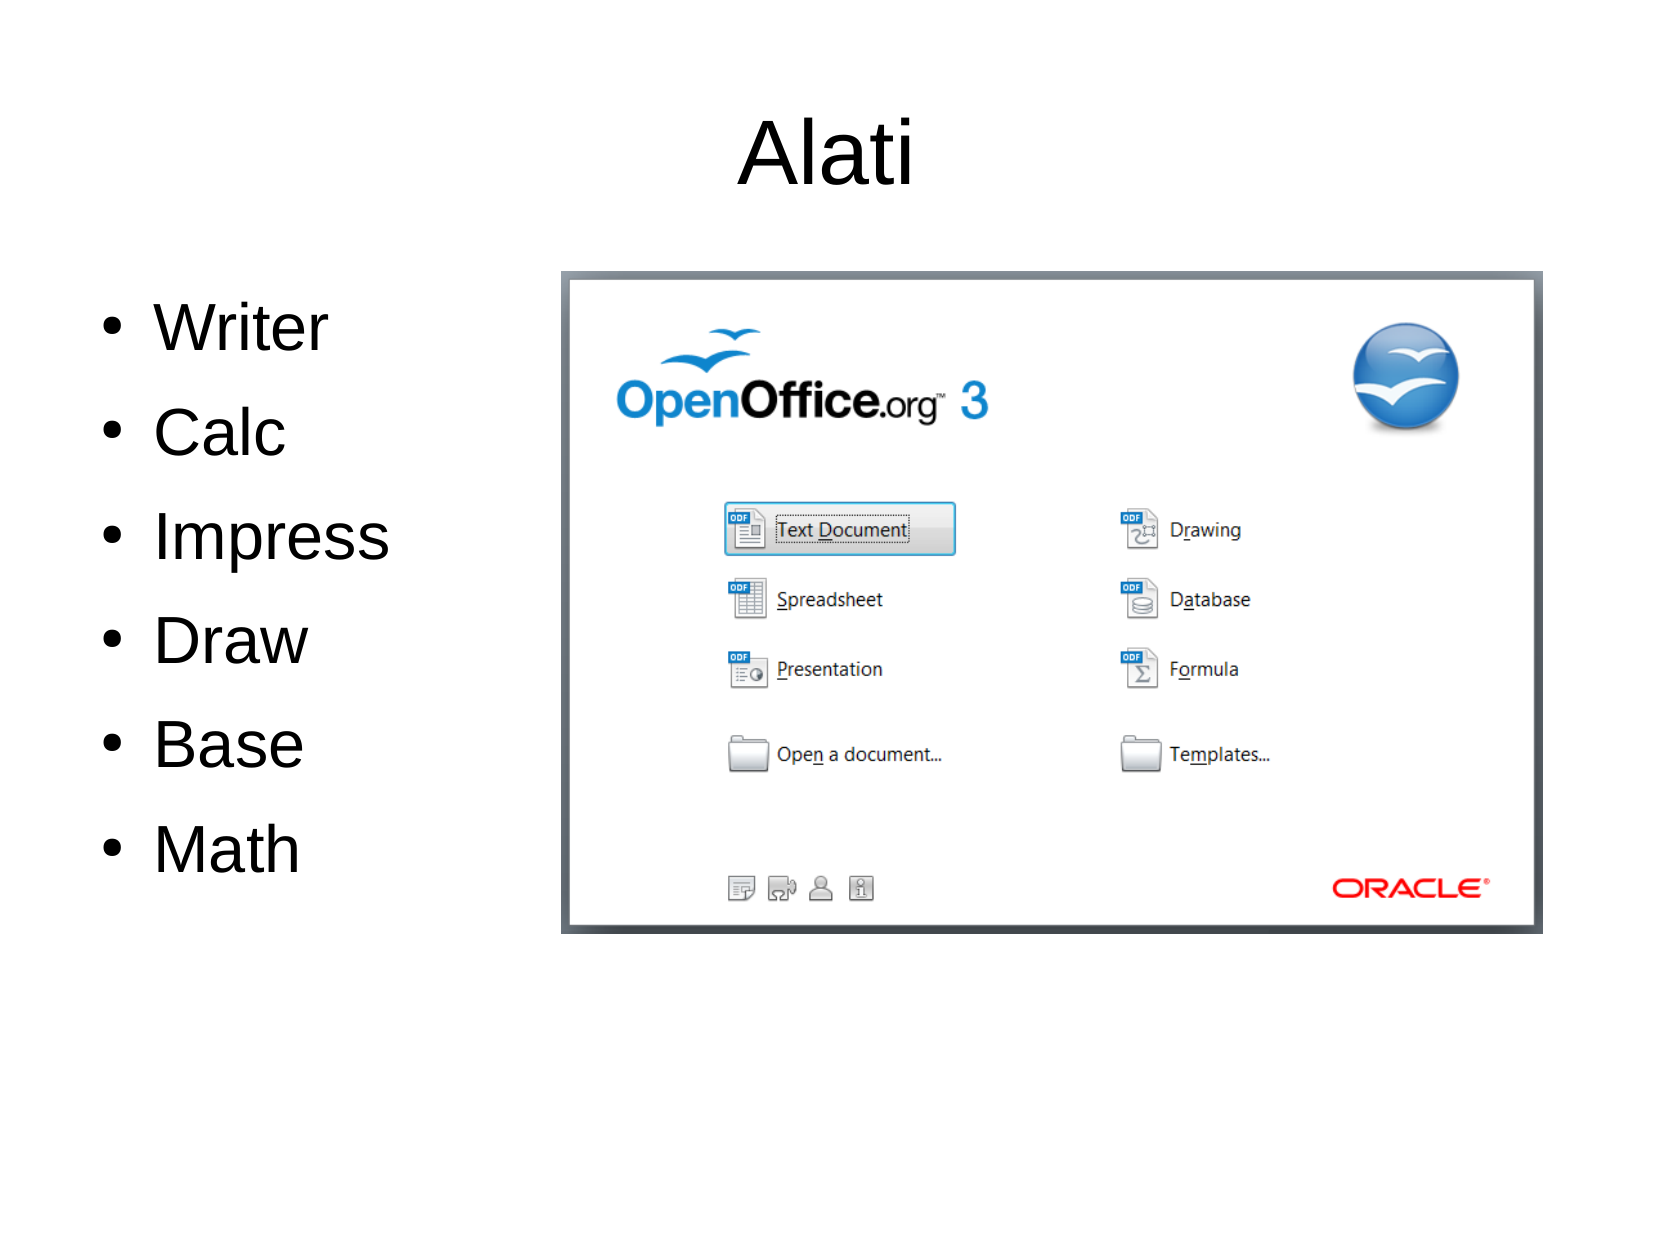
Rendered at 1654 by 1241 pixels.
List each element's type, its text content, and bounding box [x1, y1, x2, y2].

title Alati [82, 49, 1571, 257]
picture [561, 271, 1543, 934]
list Writer Calc Impress Draw Base Math [82, 290, 1571, 1010]
